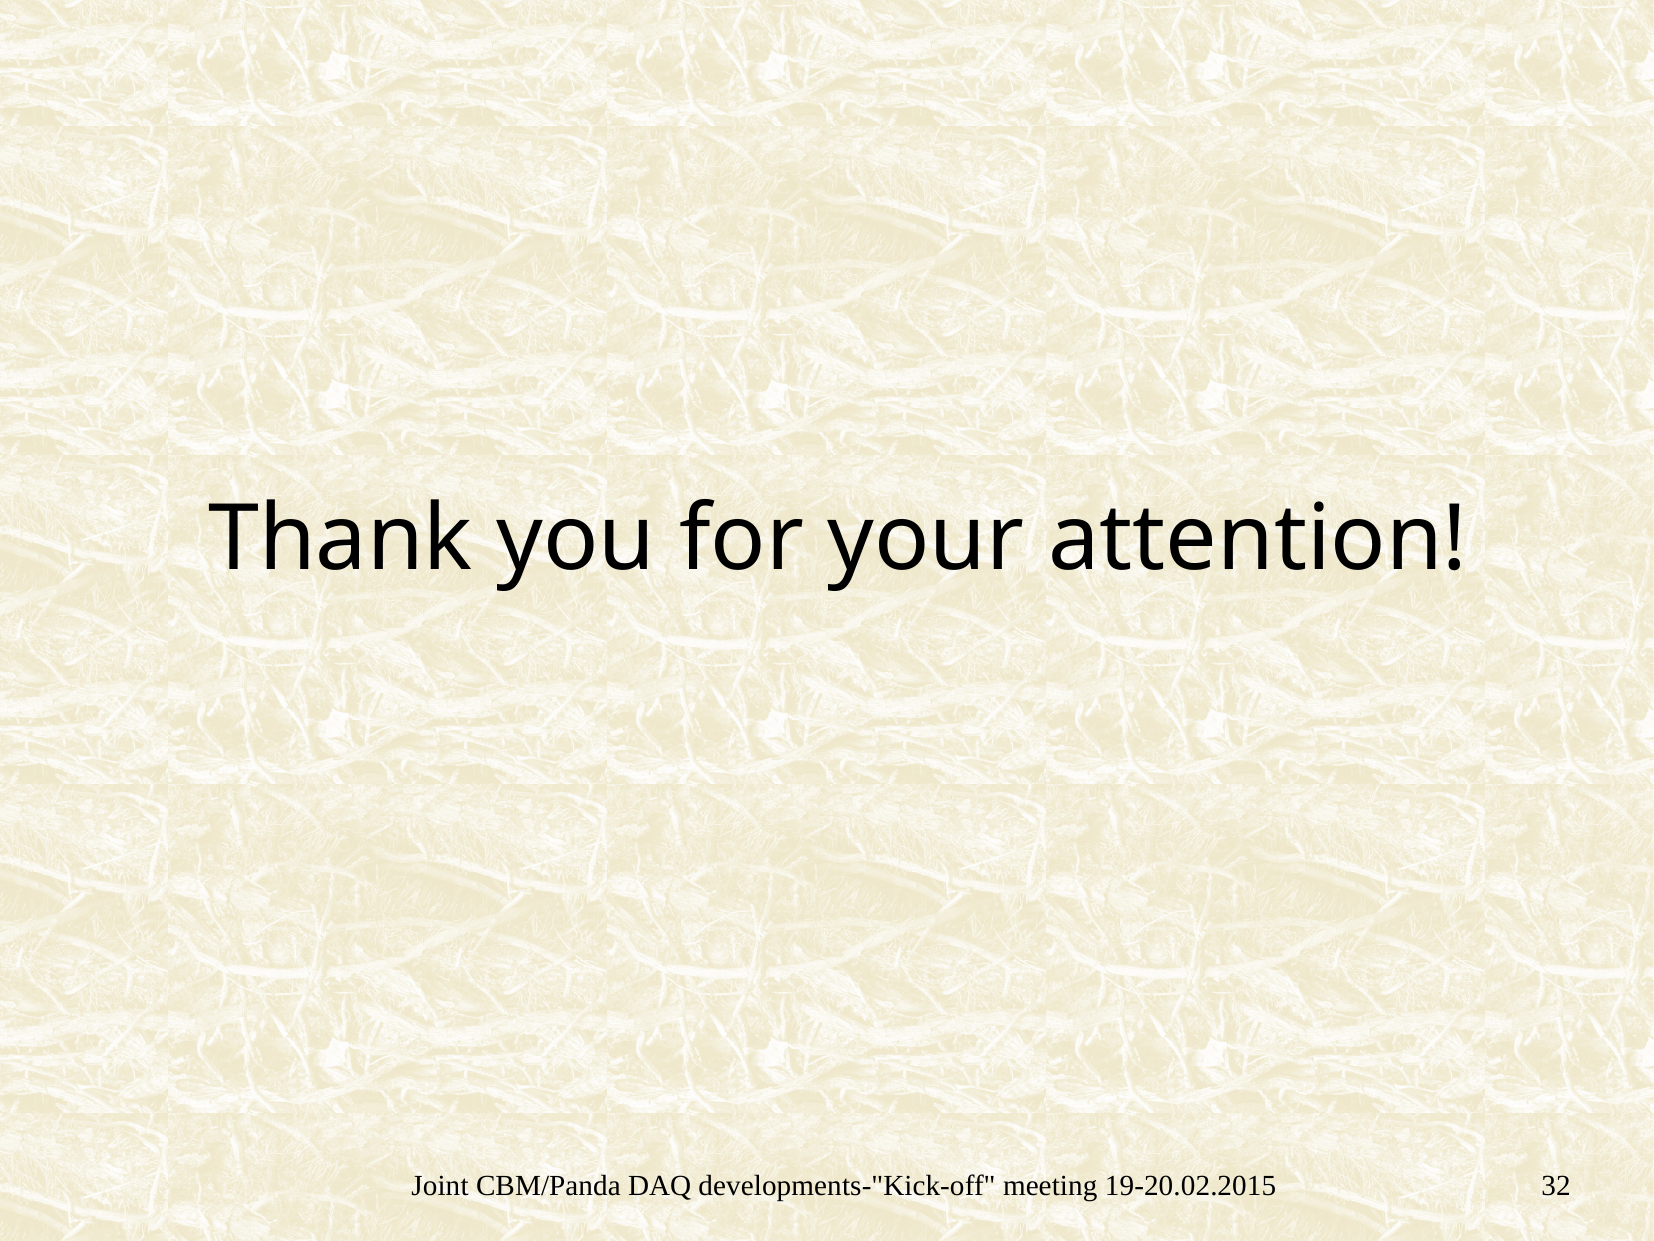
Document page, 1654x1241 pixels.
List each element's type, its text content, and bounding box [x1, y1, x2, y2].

picture [0, 0, 1654, 1241]
title Thank you for your attention! [94, 430, 1583, 638]
